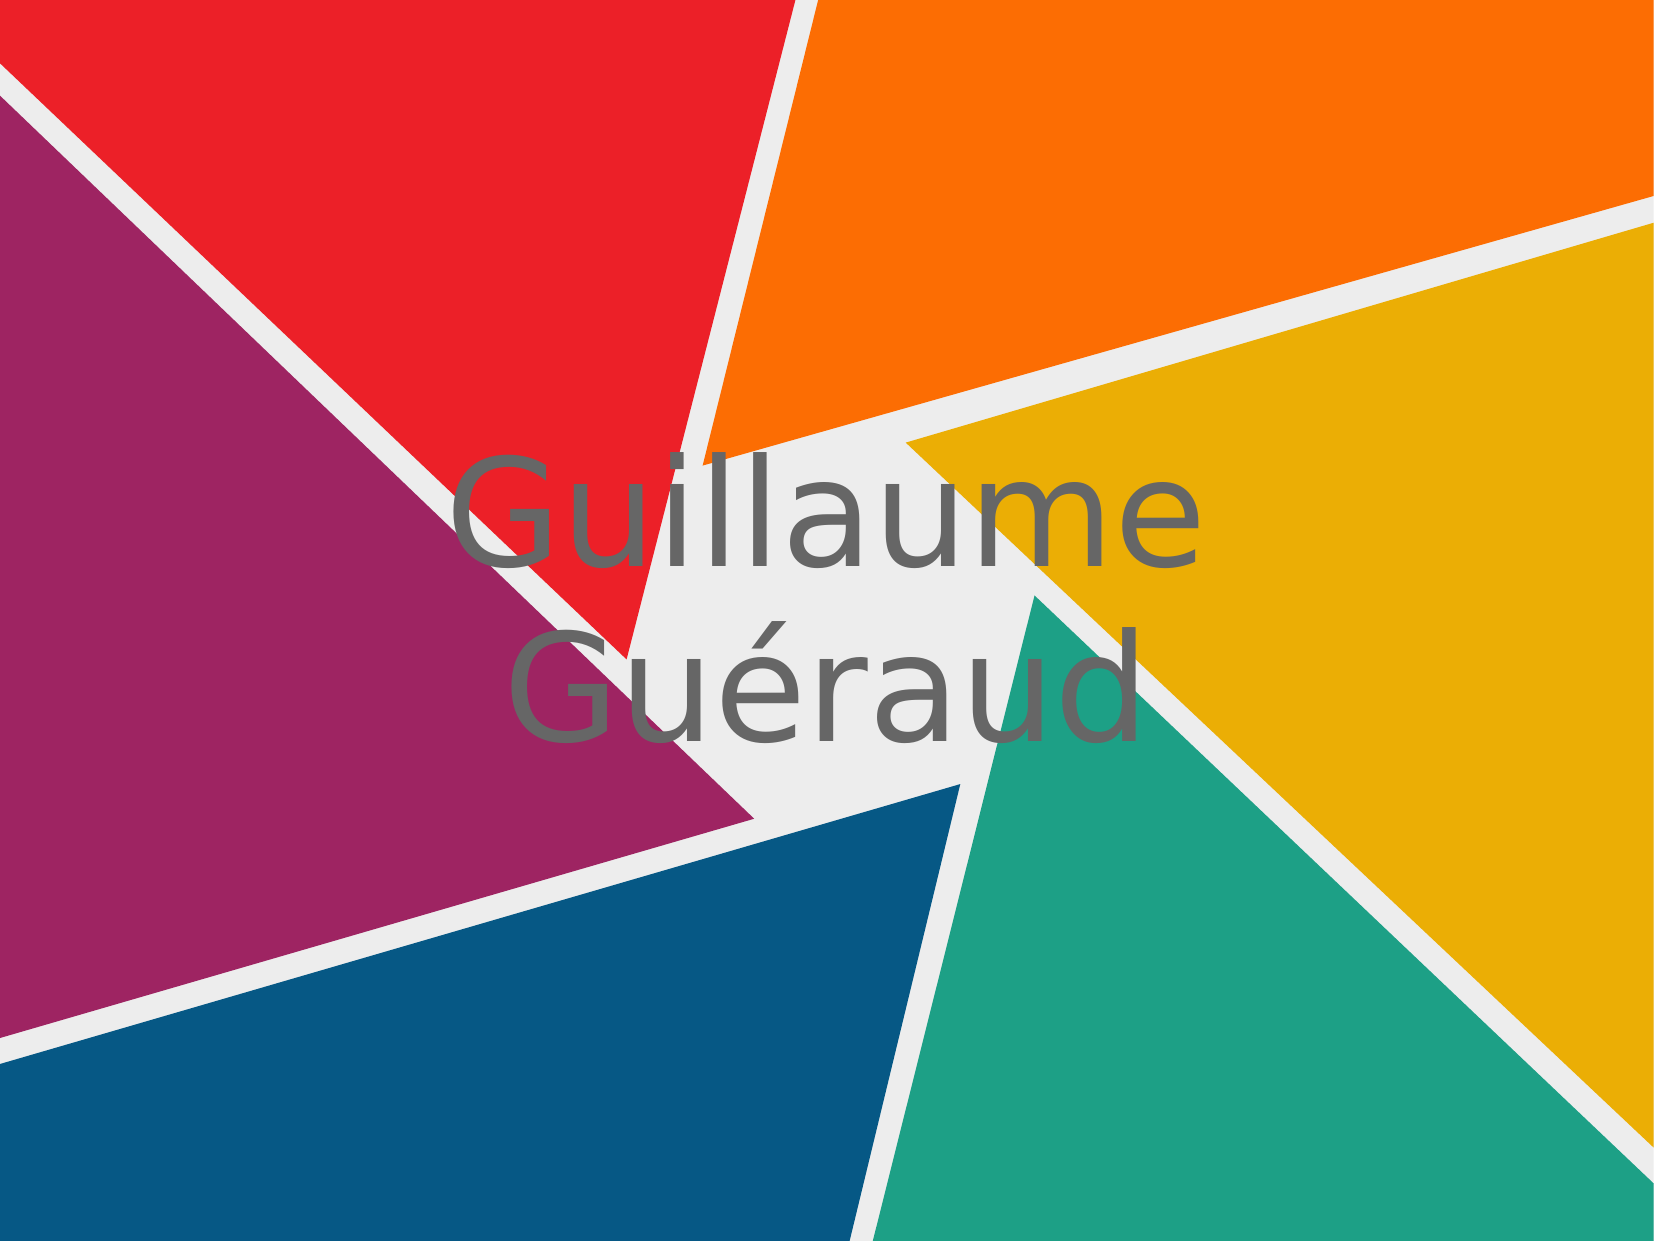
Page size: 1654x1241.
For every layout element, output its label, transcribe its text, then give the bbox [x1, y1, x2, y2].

subtitle Guillaume Guéraud [330, 295, 1323, 910]
